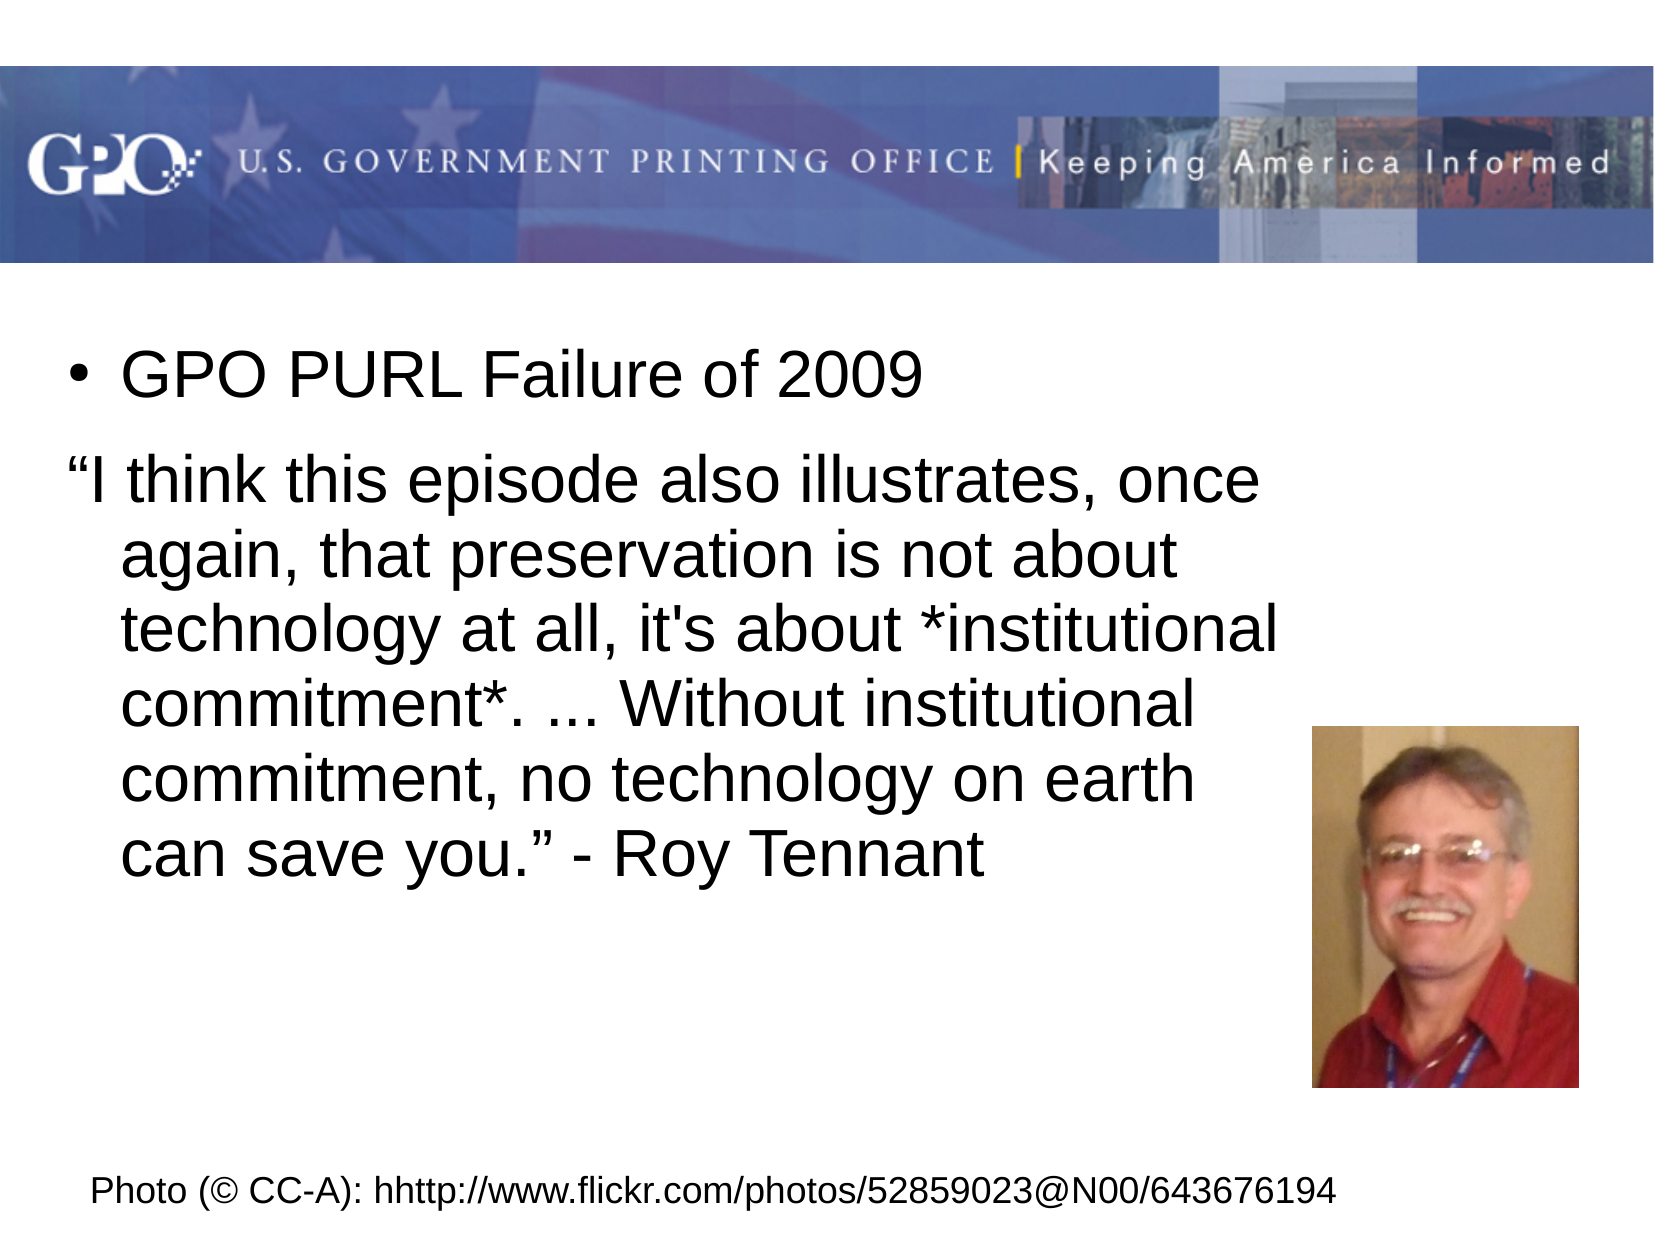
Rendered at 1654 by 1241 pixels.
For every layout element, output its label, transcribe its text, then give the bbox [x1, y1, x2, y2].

picture [0, 66, 1654, 263]
list GPO PURL Failure of 2009 “I think this episode also illustrates, once again, that preservation is not about technology at all, it's about *institutional commitment*. ... Without institutional commitment, no technology on earth can save you.” - Roy Tennant [49, 337, 1313, 1201]
picture [1312, 726, 1579, 1088]
text_box Photo (© CC-A): hhttp://www.flickr.com/photos/52859023@N00/643676194 [75, 1162, 1346, 1224]
